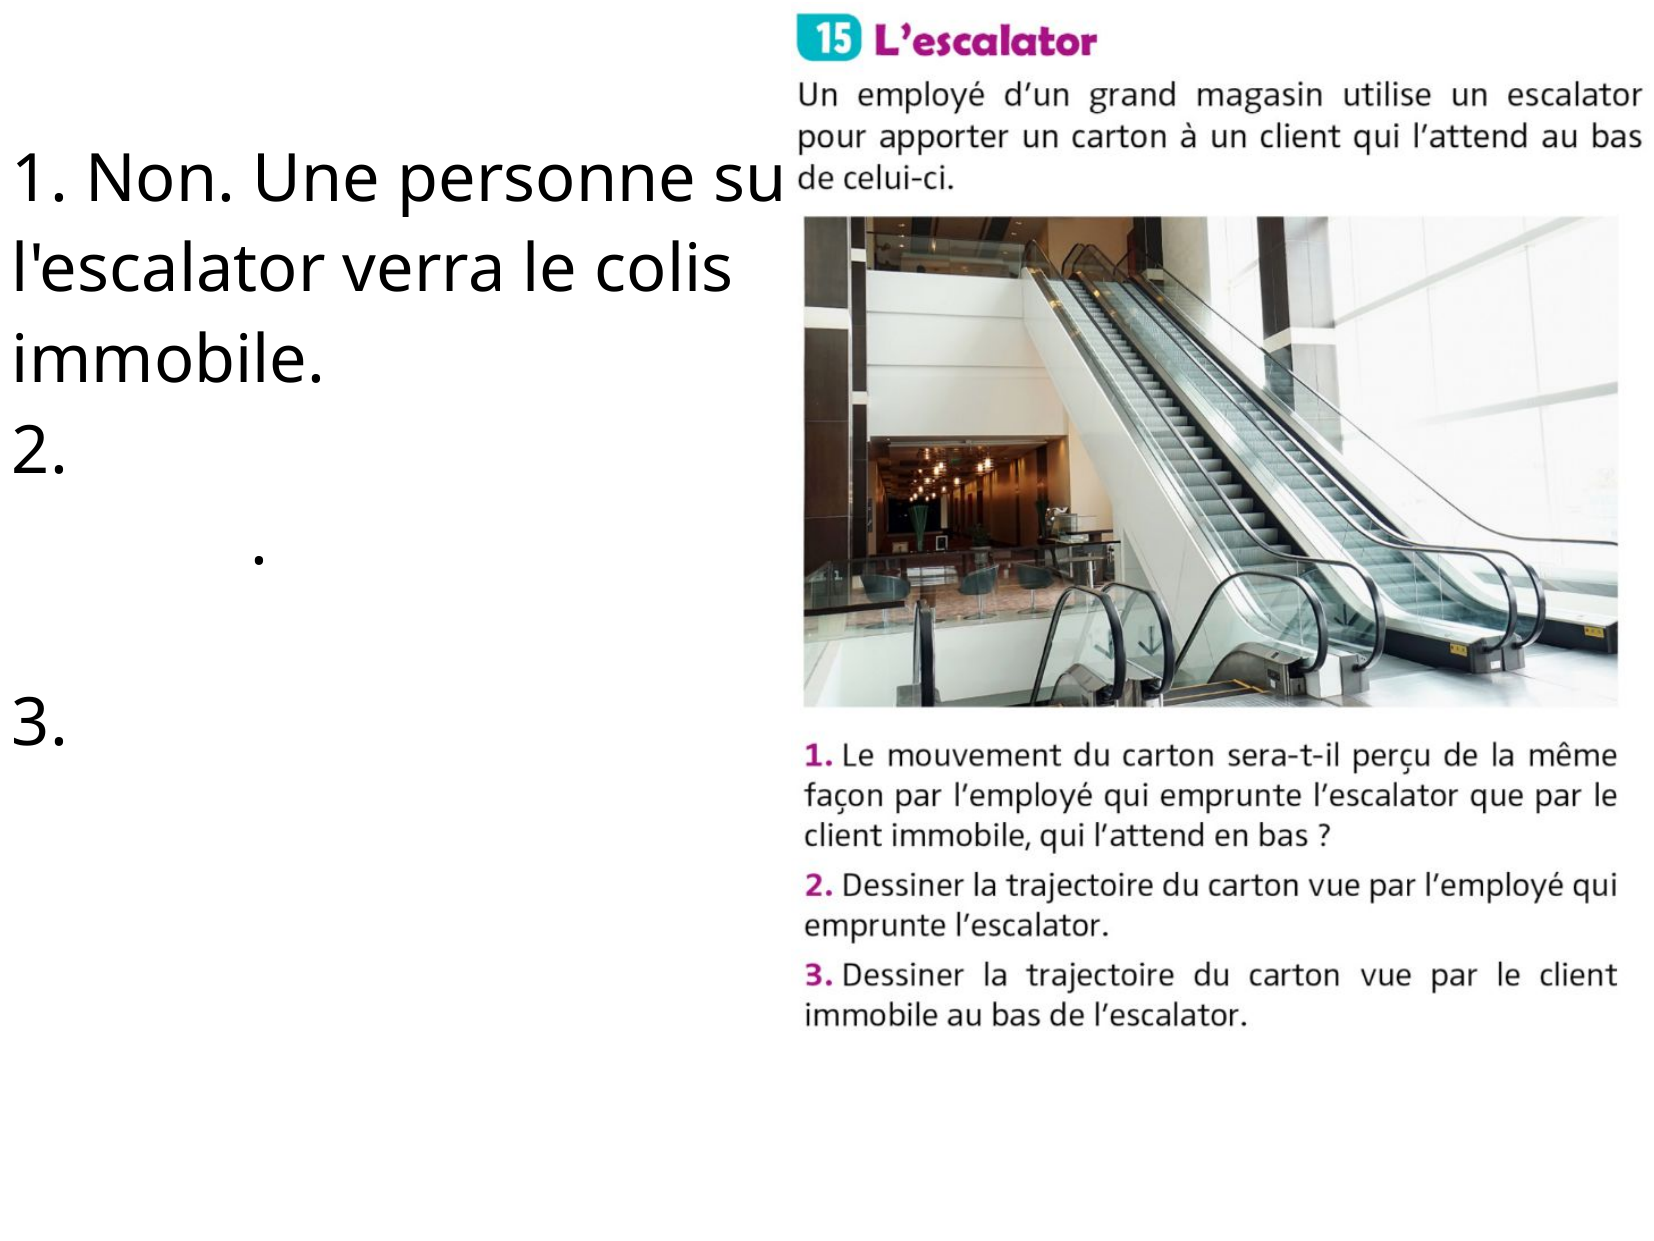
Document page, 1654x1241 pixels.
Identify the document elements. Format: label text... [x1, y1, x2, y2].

subtitle 1. Non. Une personne sur l'escalator verra le colis immobile. 2. . 3. [11, 129, 1642, 1229]
picture [791, 2, 1654, 1040]
